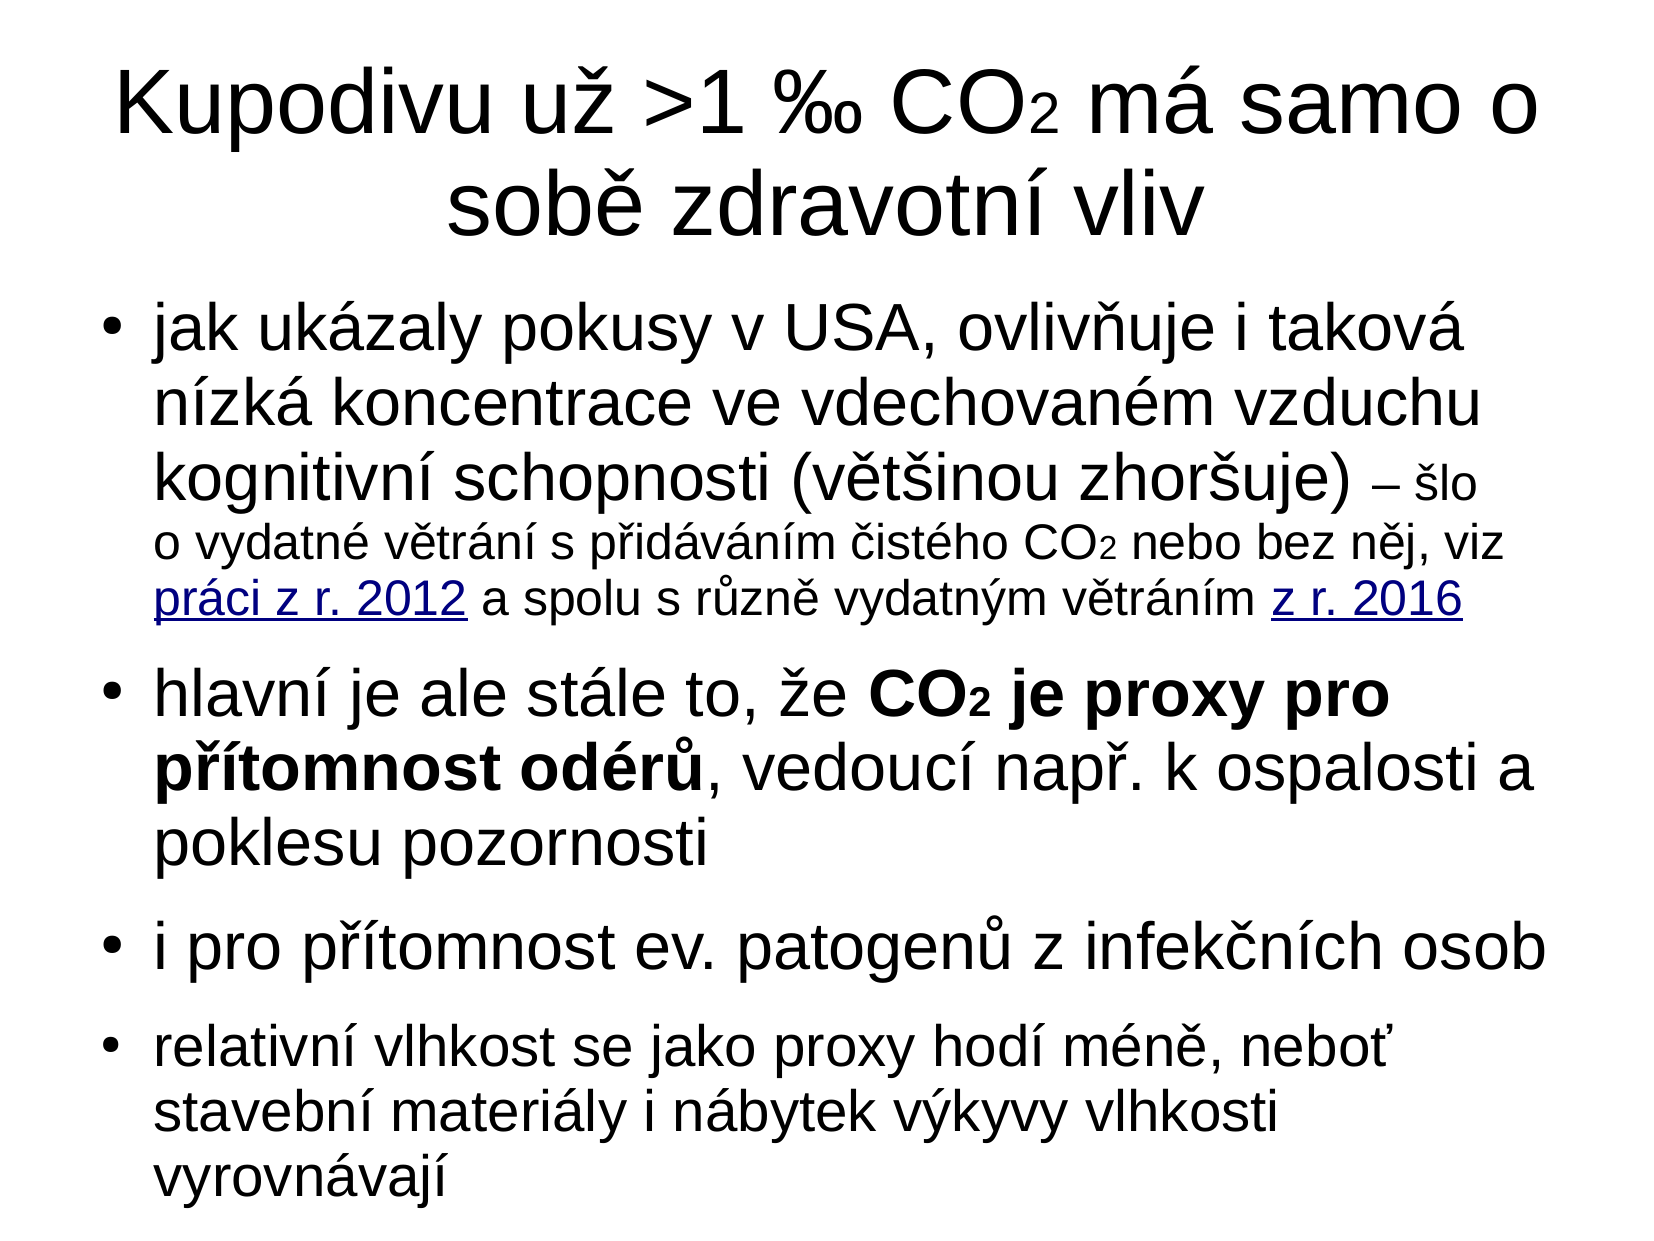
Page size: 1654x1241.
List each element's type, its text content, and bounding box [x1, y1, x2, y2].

list jak ukázaly pokusy v USA, ovlivňuje i taková nízká koncentrace ve vdechovaném vzduchu kognitivní schopnosti (většinou zhoršuje) – šlo o vydatné větrání s přidáváním čistého CO2 nebo bez něj, viz práci z r. 2012 a spolu s různě vydatným větráním z r. 2016 hlavní je ale stále to, že CO2 je proxy pro přítomnost odérů, vedoucí např. k ospalosti a poklesu pozornosti i pro přítomnost ev. patogenů z infekčních osob relativní vlhkost se jako proxy hodí méně, neboť stavební materiály i nábytek výkyvy vlhkosti vyrovnávají [82, 290, 1571, 1228]
title Kupodivu už >1 ‰ CO2 má samo o sobě zdravotní vliv [82, 49, 1571, 257]
